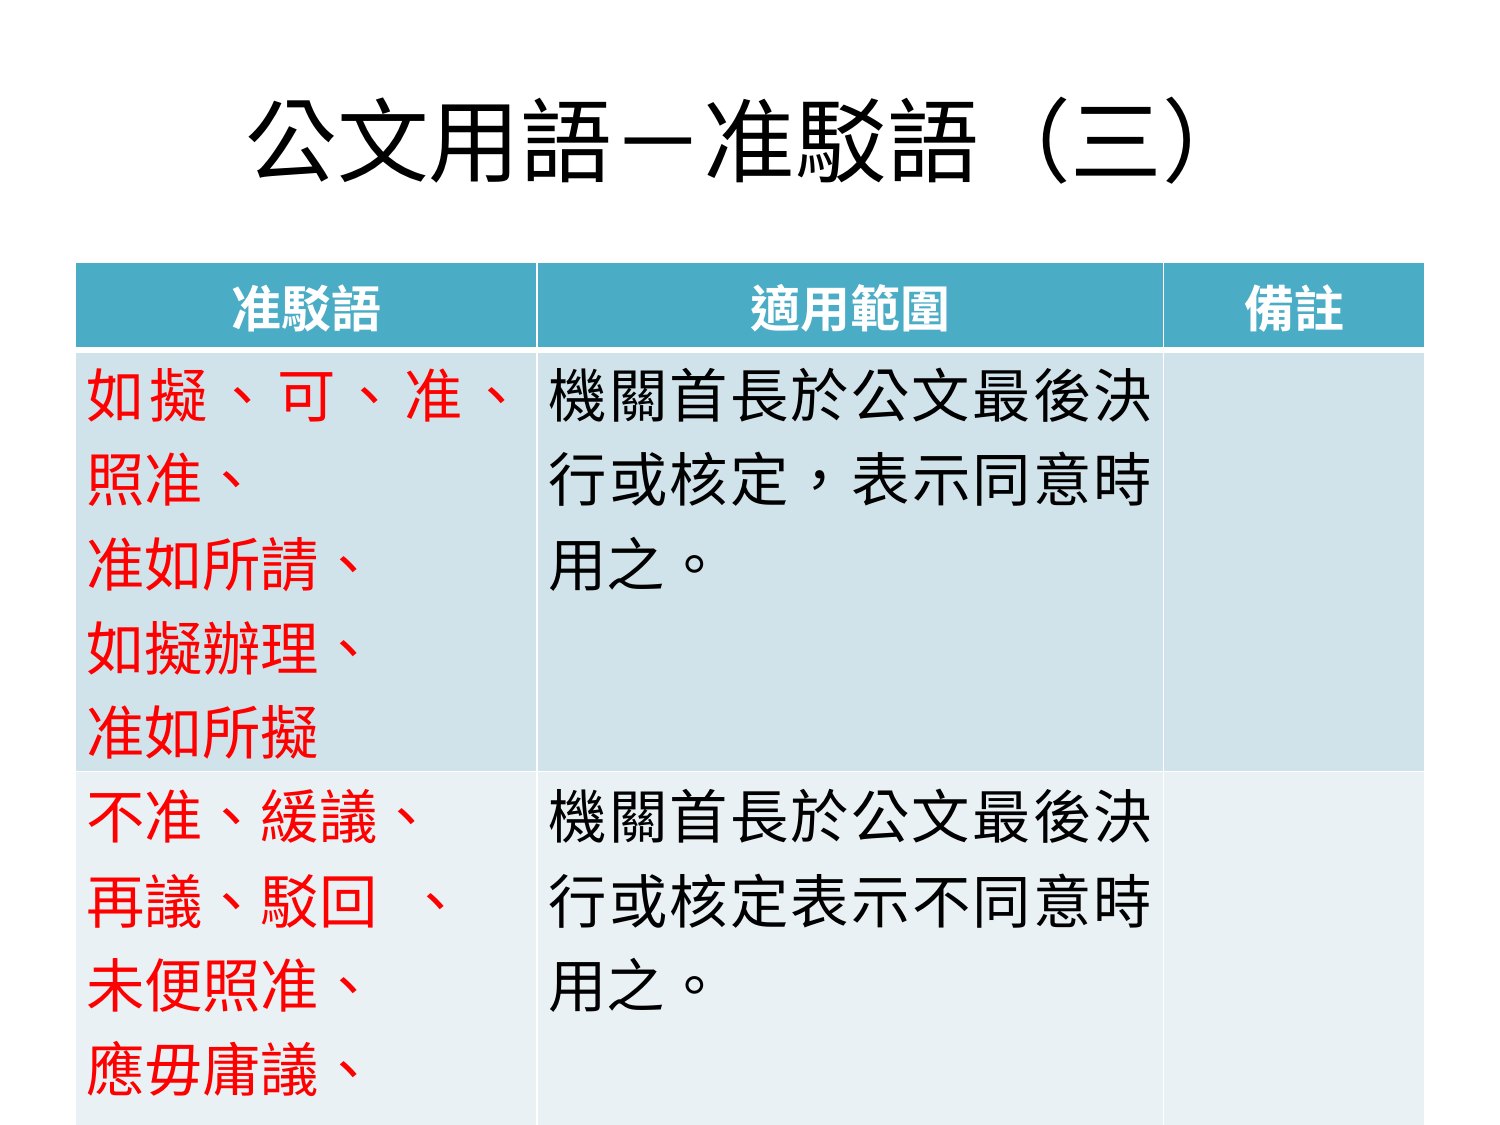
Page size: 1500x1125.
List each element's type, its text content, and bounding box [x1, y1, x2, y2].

table_cell 不准、緩議、 再議、駁回 、 未便照准、 應毋庸議、 著毋庸議 [76, 772, 536, 1125]
table_header 准駁語 [76, 263, 536, 347]
table_cell 如擬、可、准、照准、 准如所請、 如擬辦理、 准如所擬 [76, 353, 536, 771]
table_cell 機關首長於公文最後決行或核定表示不同意時用之。 [538, 772, 1163, 1125]
title 公文用語－准駁語（三） [75, 45, 1425, 233]
table_cell 機關首長於公文最後決行或核定，表示同意時用之。 [538, 353, 1163, 771]
table_cell [1164, 353, 1424, 771]
table_header 適用範圍 [538, 263, 1163, 347]
table_cell [1164, 772, 1424, 1125]
table_header 備註 [1164, 263, 1424, 347]
